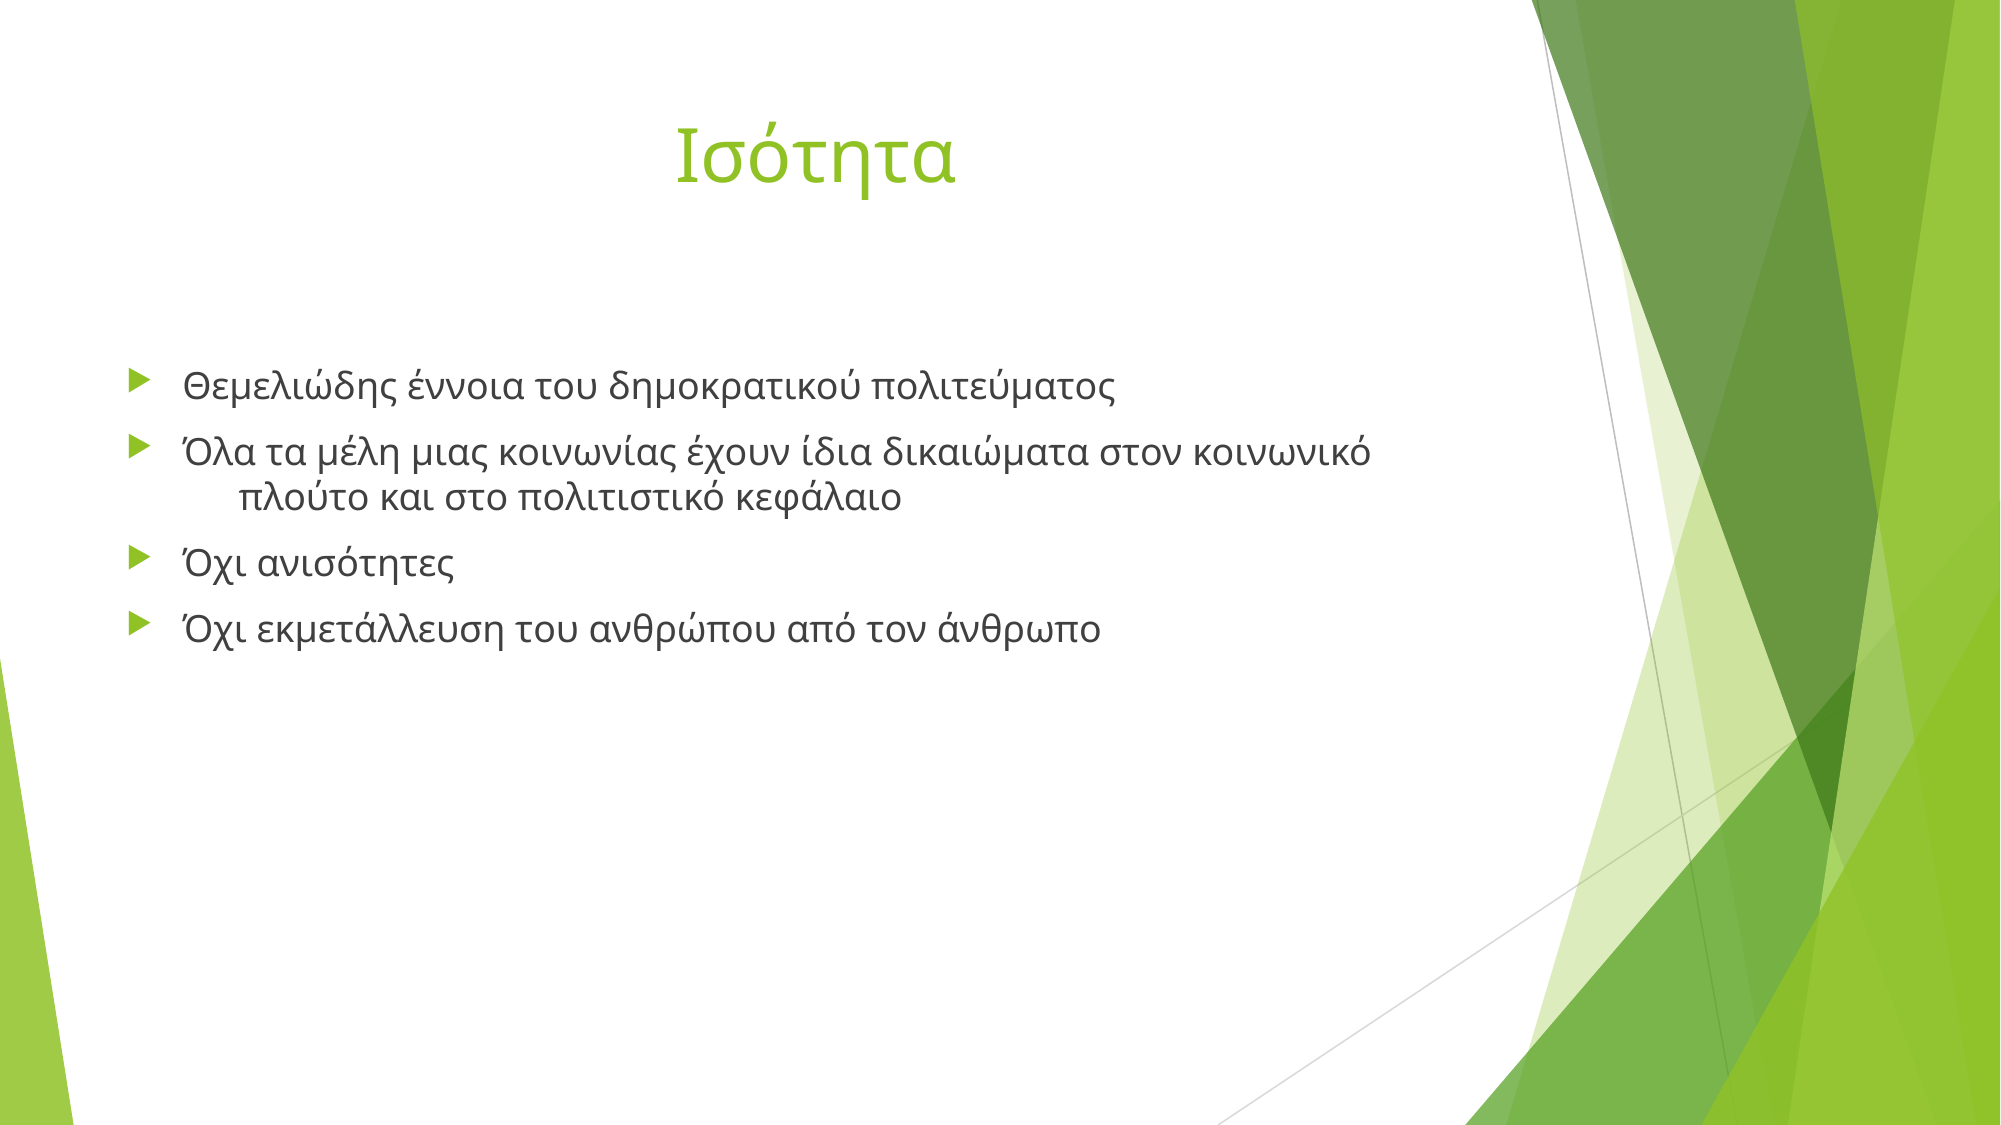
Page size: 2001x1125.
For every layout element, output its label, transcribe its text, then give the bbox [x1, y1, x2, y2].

list Θεμελιώδης έννοια του δημοκρατικού πολιτεύματος Όλα τα μέλη μιας κοινωνίας έχουν ίδια δικαιώματα στον κοινωνικό πλούτο και στο πολιτιστικό κεφάλαιο Όχι ανισότητες Όχι εκμετάλλευση του ανθρώπου από τον άνθρωπο [111, 354, 1522, 992]
title Ισότητα [111, 99, 1522, 317]
